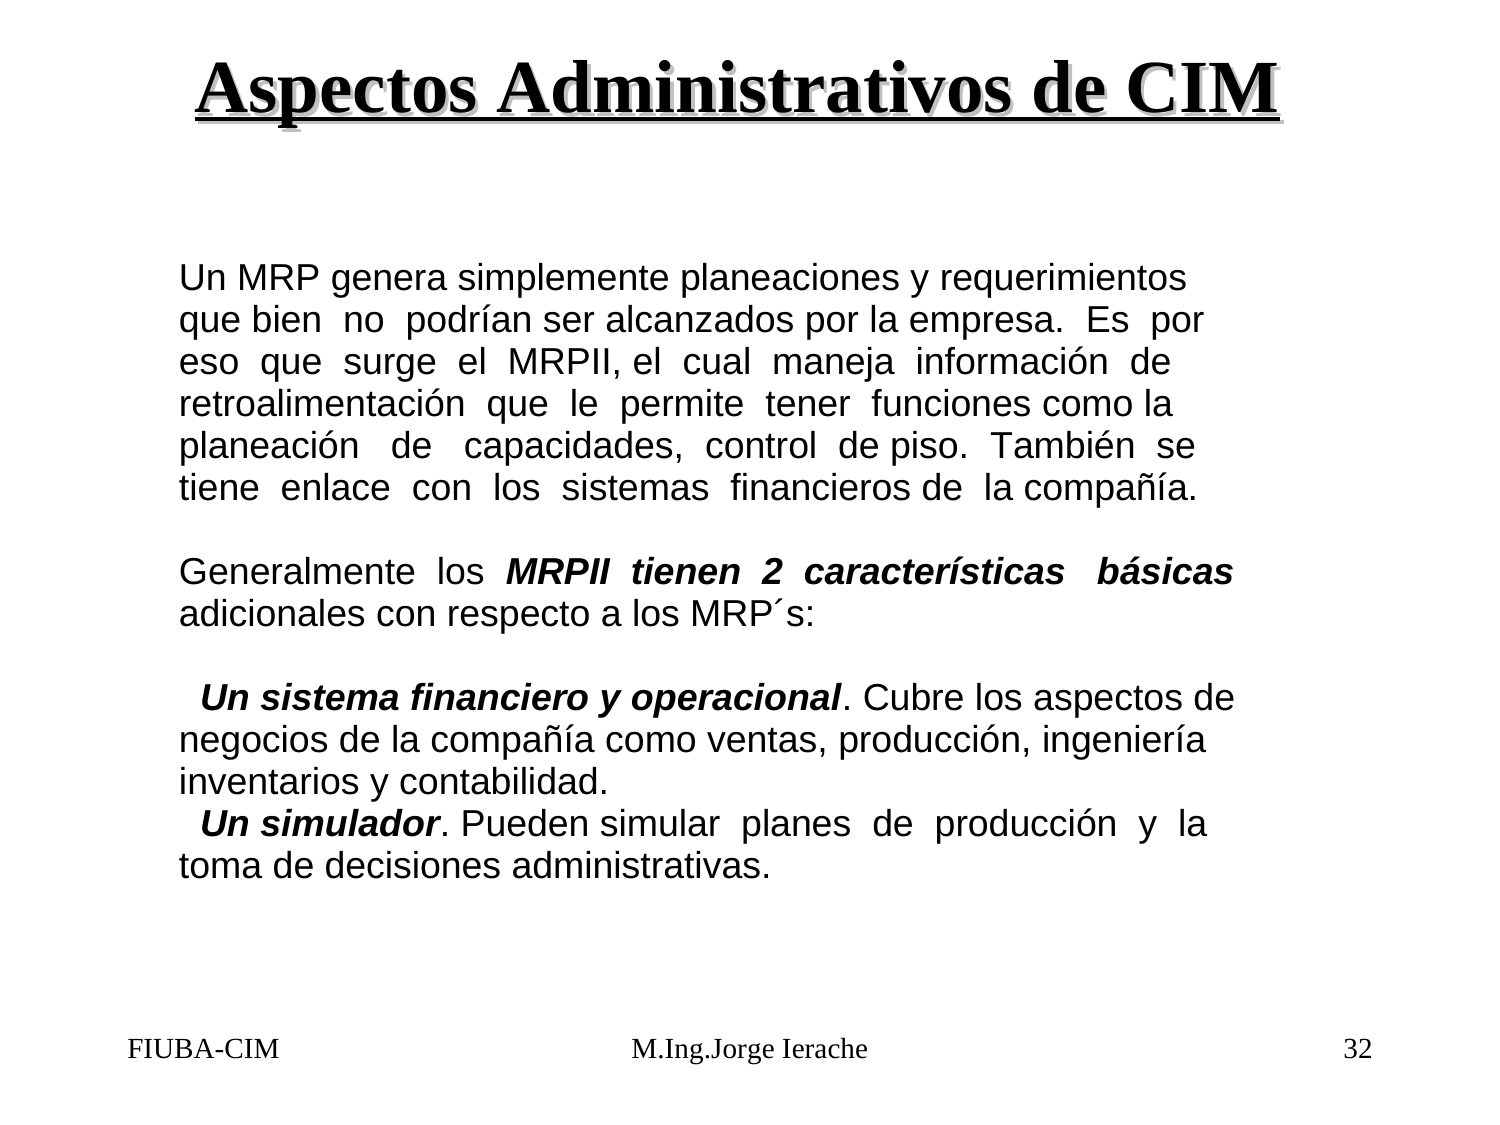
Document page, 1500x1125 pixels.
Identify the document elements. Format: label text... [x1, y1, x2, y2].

text_box Aspectos Administrativos de CIM [99, 0, 1375, 175]
text_box Un MRP genera simplemente planeaciones y requerimientos que bien no podrían ser alcanzados por la empresa. Es por eso que surge el MRPII, el cual maneja información de retroalimentación que le permite tener funciones como la planeación de capacidades, control de piso. También se tiene enlace con los sistemas financieros de la compañía. Generalmente los MRPII tienen 2 características básicas adicionales con respecto a los MRP´s: Un sistema financiero y operacional. Cubre los aspectos de negocios de la compañía como ventas, producción, ingeniería inventarios y contabilidad. Un simulador. Pueden simular planes de producción y la toma de decisiones administrativas. [164, 249, 1261, 895]
